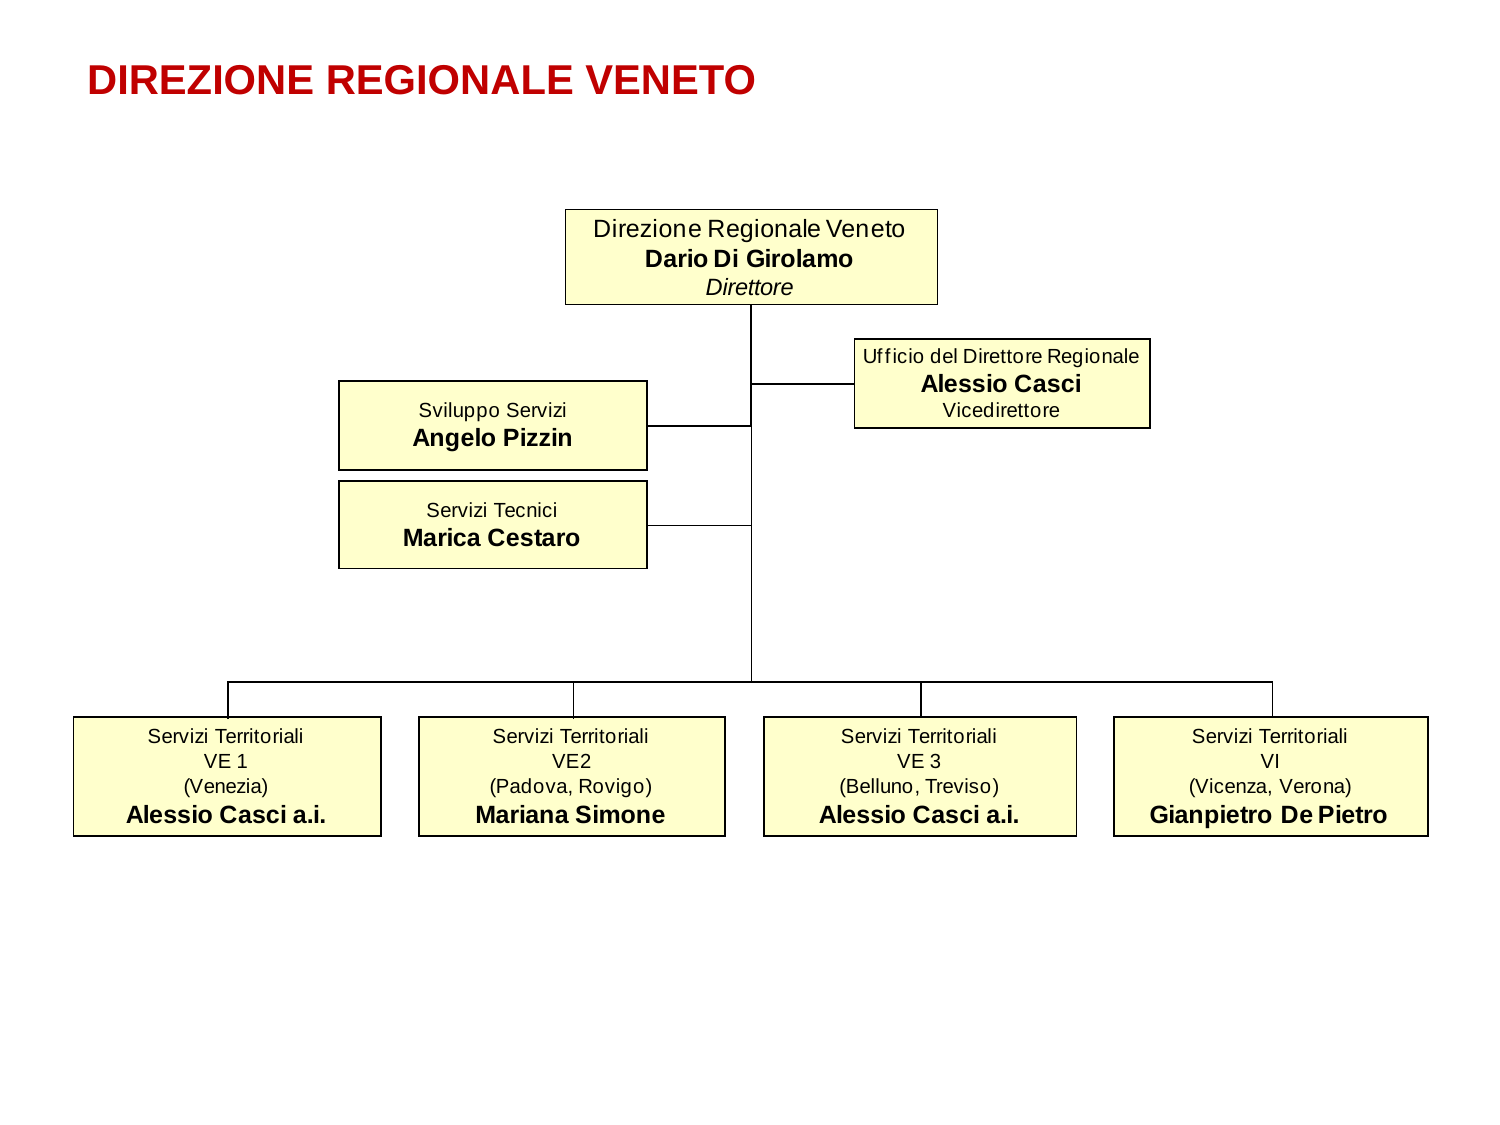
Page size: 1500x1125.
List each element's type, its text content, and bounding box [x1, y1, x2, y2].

picture [71, 203, 1429, 837]
title DIREZIONE REGIONALE VENETO [72, 45, 1462, 128]
